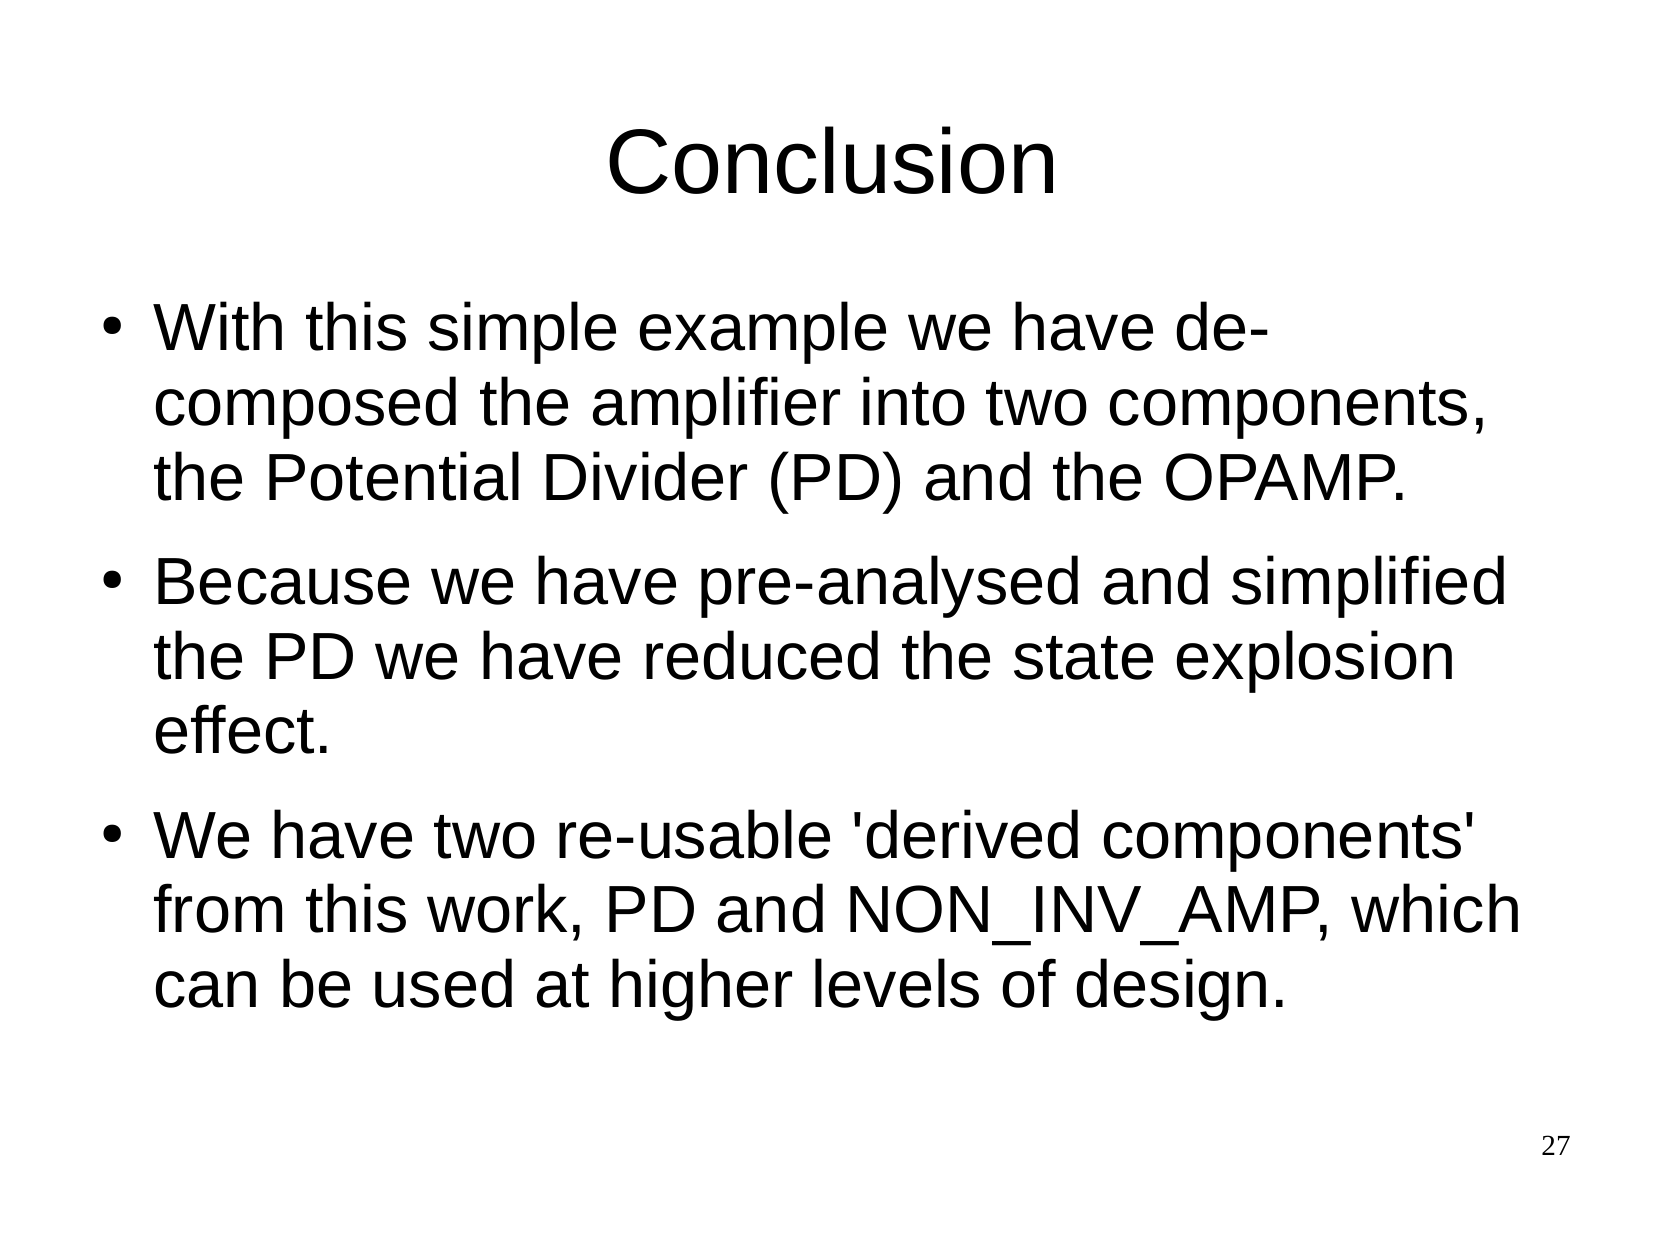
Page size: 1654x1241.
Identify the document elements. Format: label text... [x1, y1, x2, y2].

title Conclusion [88, 58, 1577, 266]
list With this simple example we have de-composed the amplifier into two components, the Potential Divider (PD) and the OPAMP. Because we have pre-analysed and simplified the PD we have reduced the state explosion effect. We have two re-usable 'derived components' from this work, PD and NON_INV_AMP, which can be used at higher levels of design. [82, 290, 1571, 1109]
